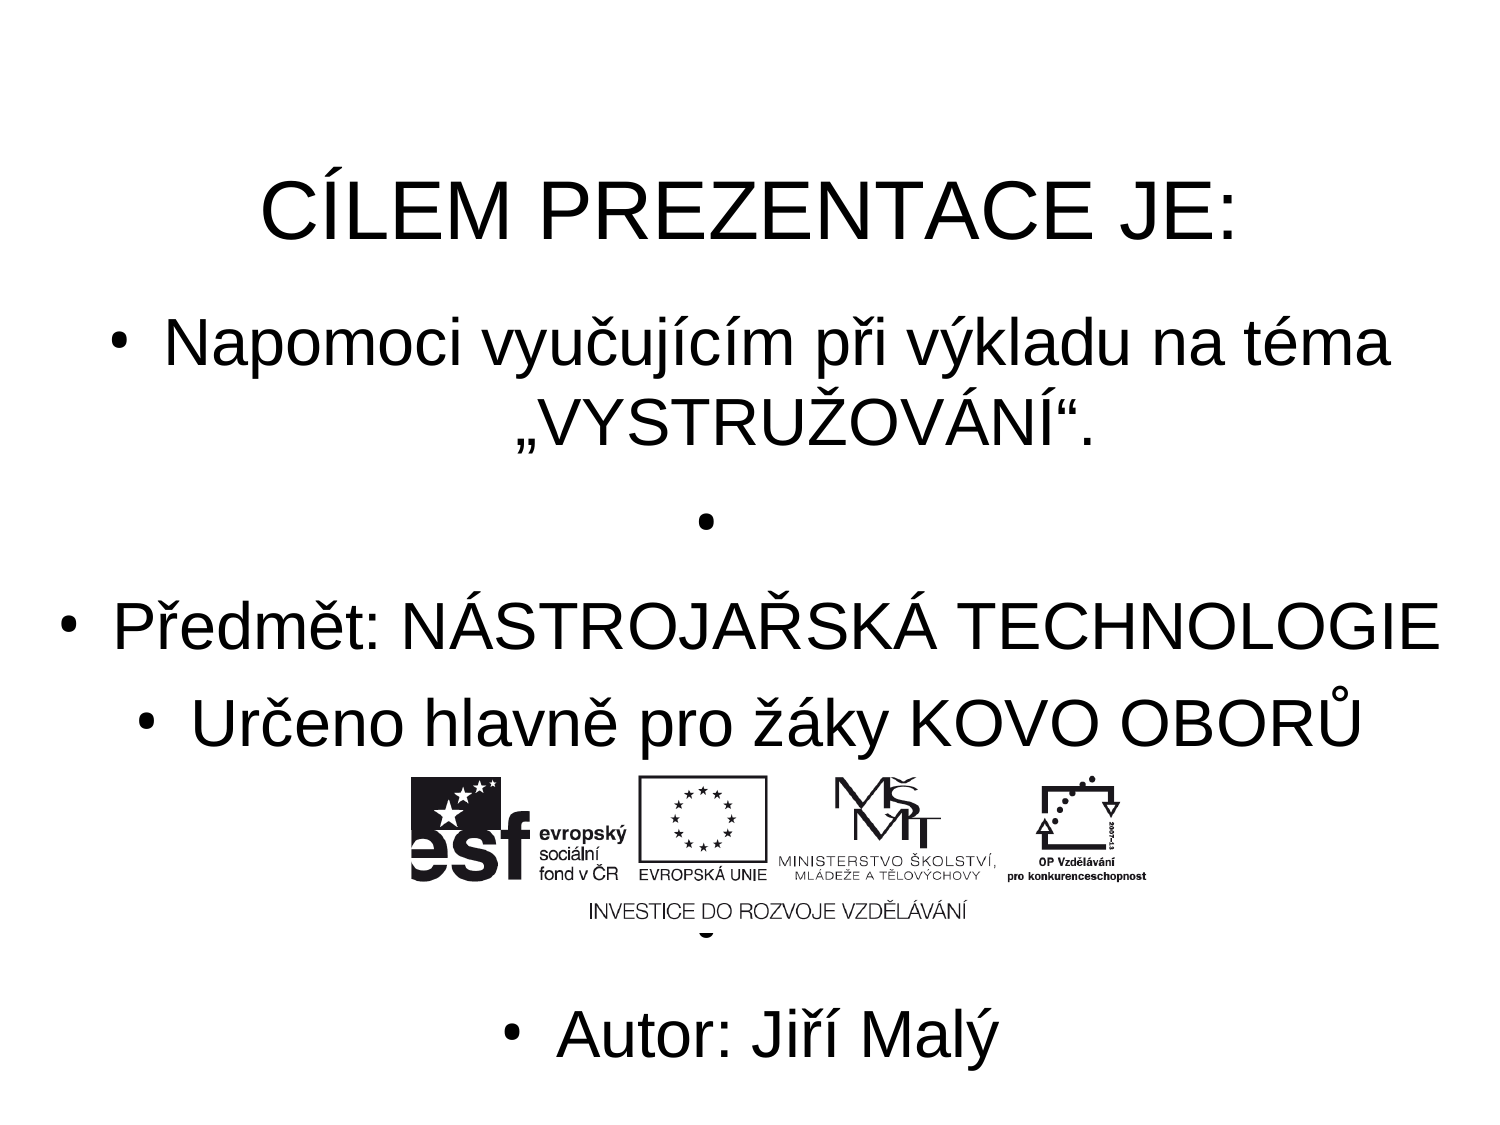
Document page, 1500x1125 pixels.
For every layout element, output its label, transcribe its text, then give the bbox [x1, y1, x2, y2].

title CÍLEM PREZENTACE JE: [75, 112, 1426, 290]
picture [395, 763, 1167, 933]
list Napomoci vyučujícím při výkladu na téma „VYSTRUŽOVÁNÍ“. Předmět: NÁSTROJAŘSKÁ TECHNOLOGIE Určeno hlavně pro žáky KOVO OBORŮ Autor: Jiří Malý [41, 290, 1459, 1095]
